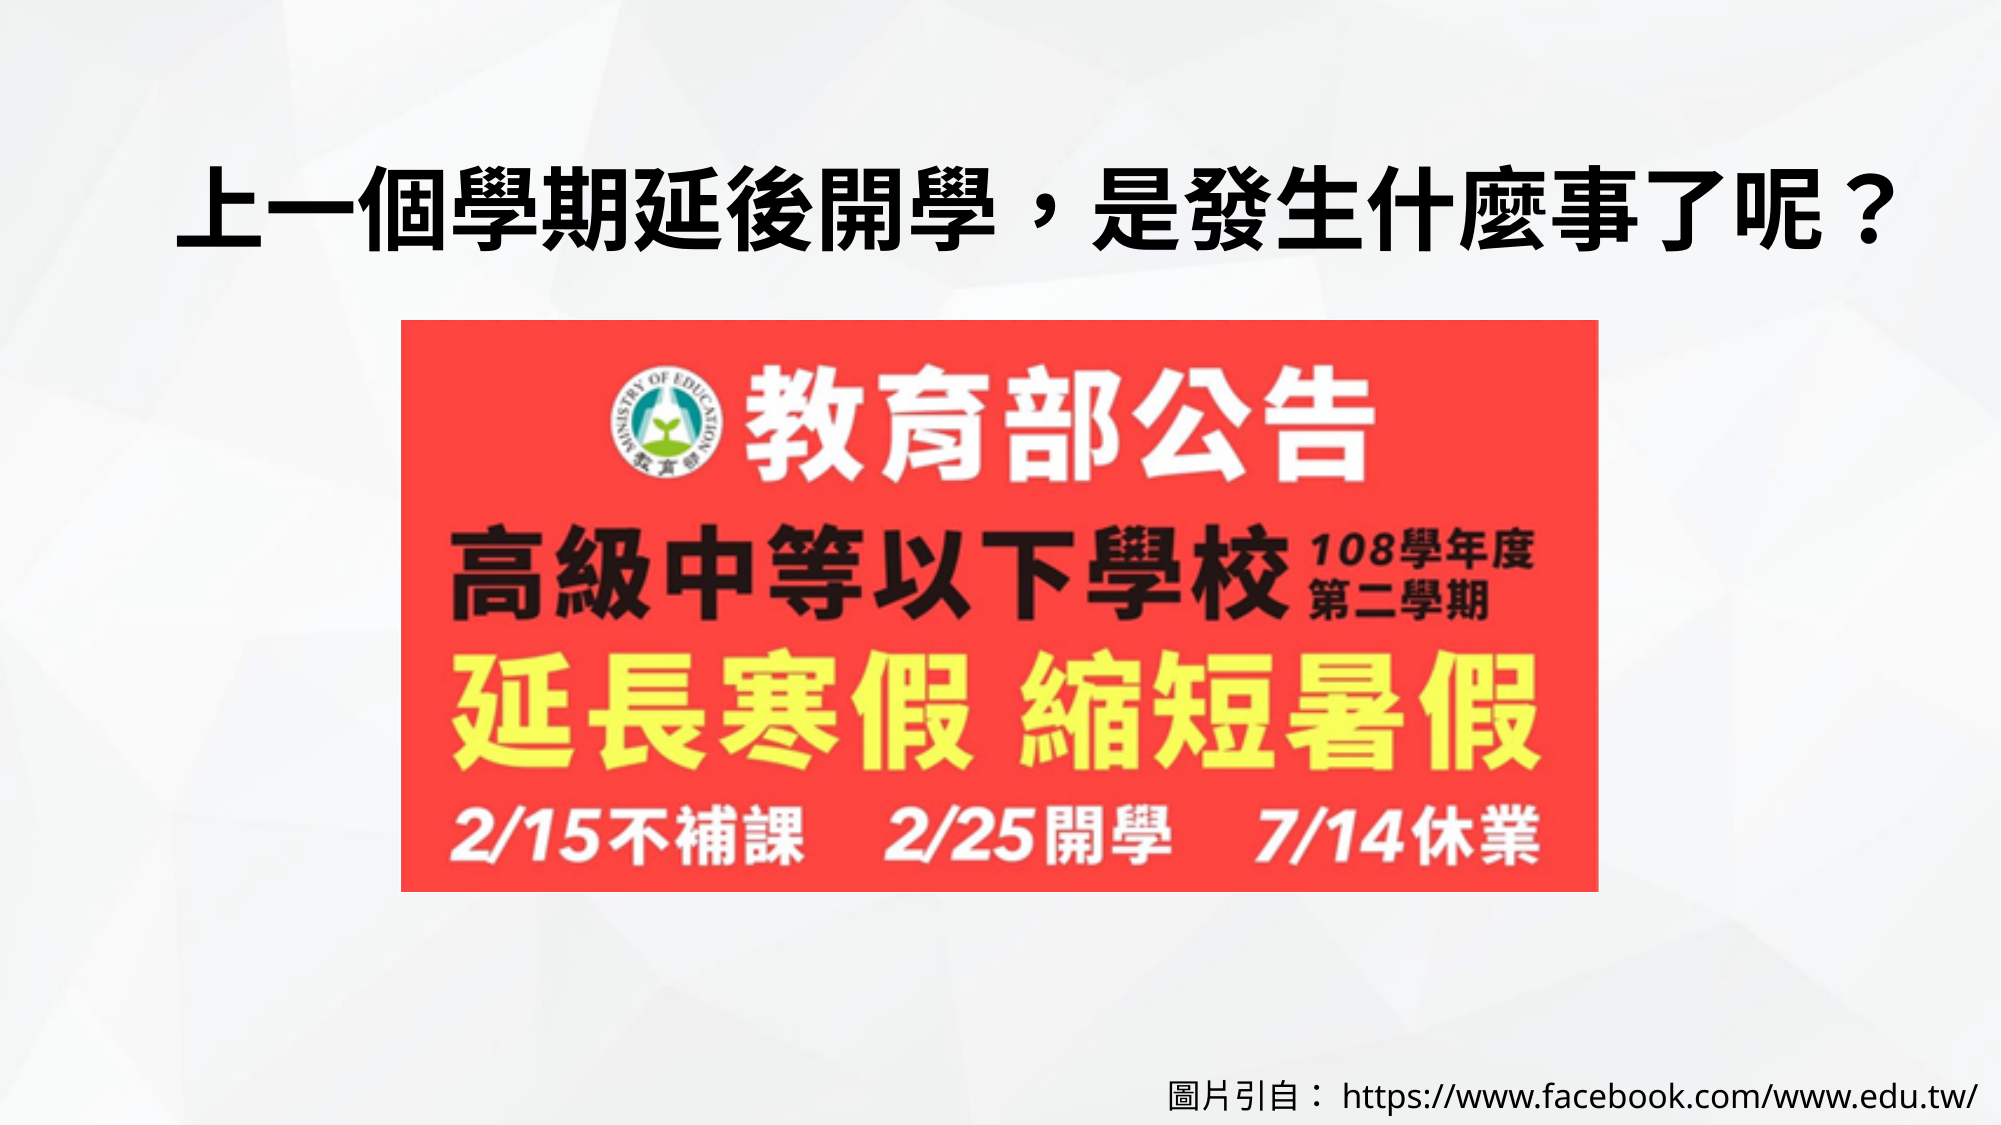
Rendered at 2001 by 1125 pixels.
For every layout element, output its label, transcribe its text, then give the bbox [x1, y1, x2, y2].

picture [400, 320, 1599, 892]
text_box 上一個學期延後開學，是發生什麼事了呢？ [154, 144, 1846, 298]
text_box 圖片引自： https://www.facebook.com/www.edu.tw/ [1153, 1067, 2000, 1125]
